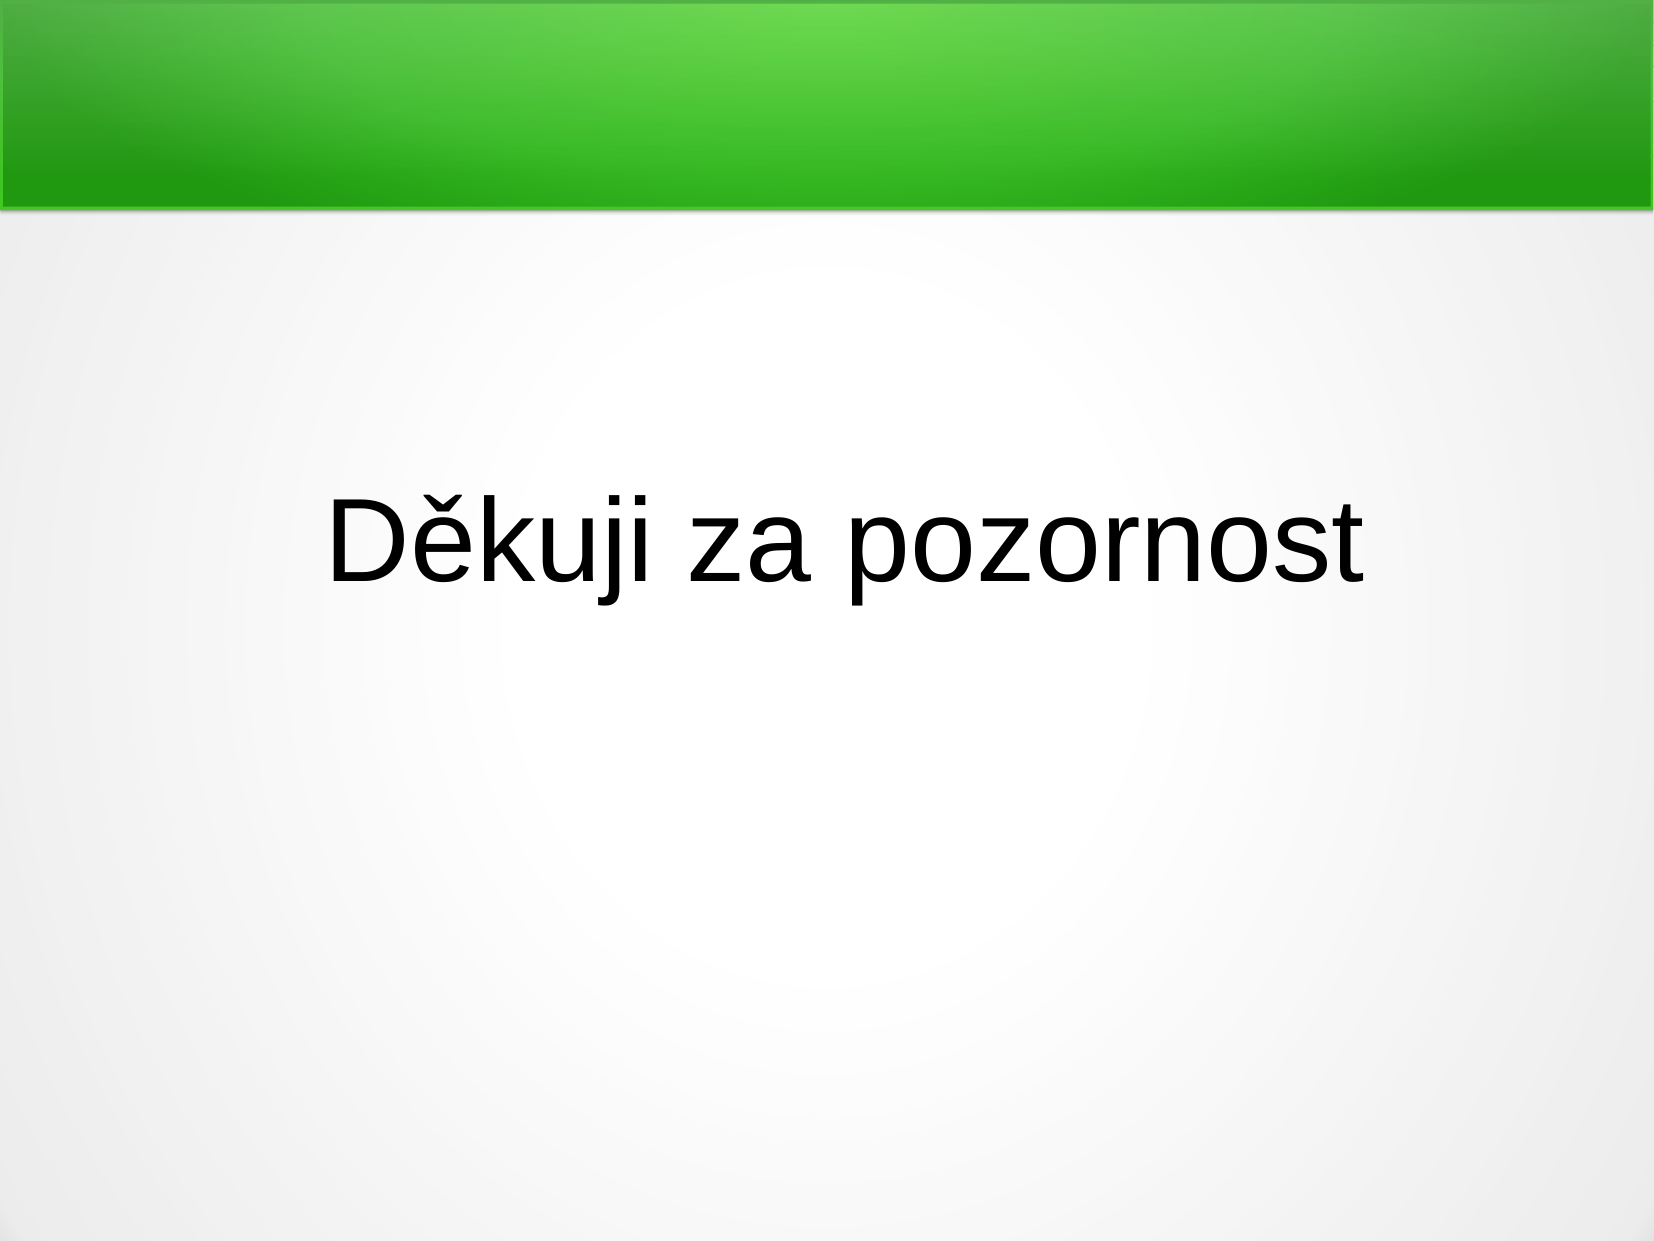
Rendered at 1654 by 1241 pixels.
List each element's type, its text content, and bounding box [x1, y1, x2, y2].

list Děkuji za pozornost [82, 290, 1538, 1010]
